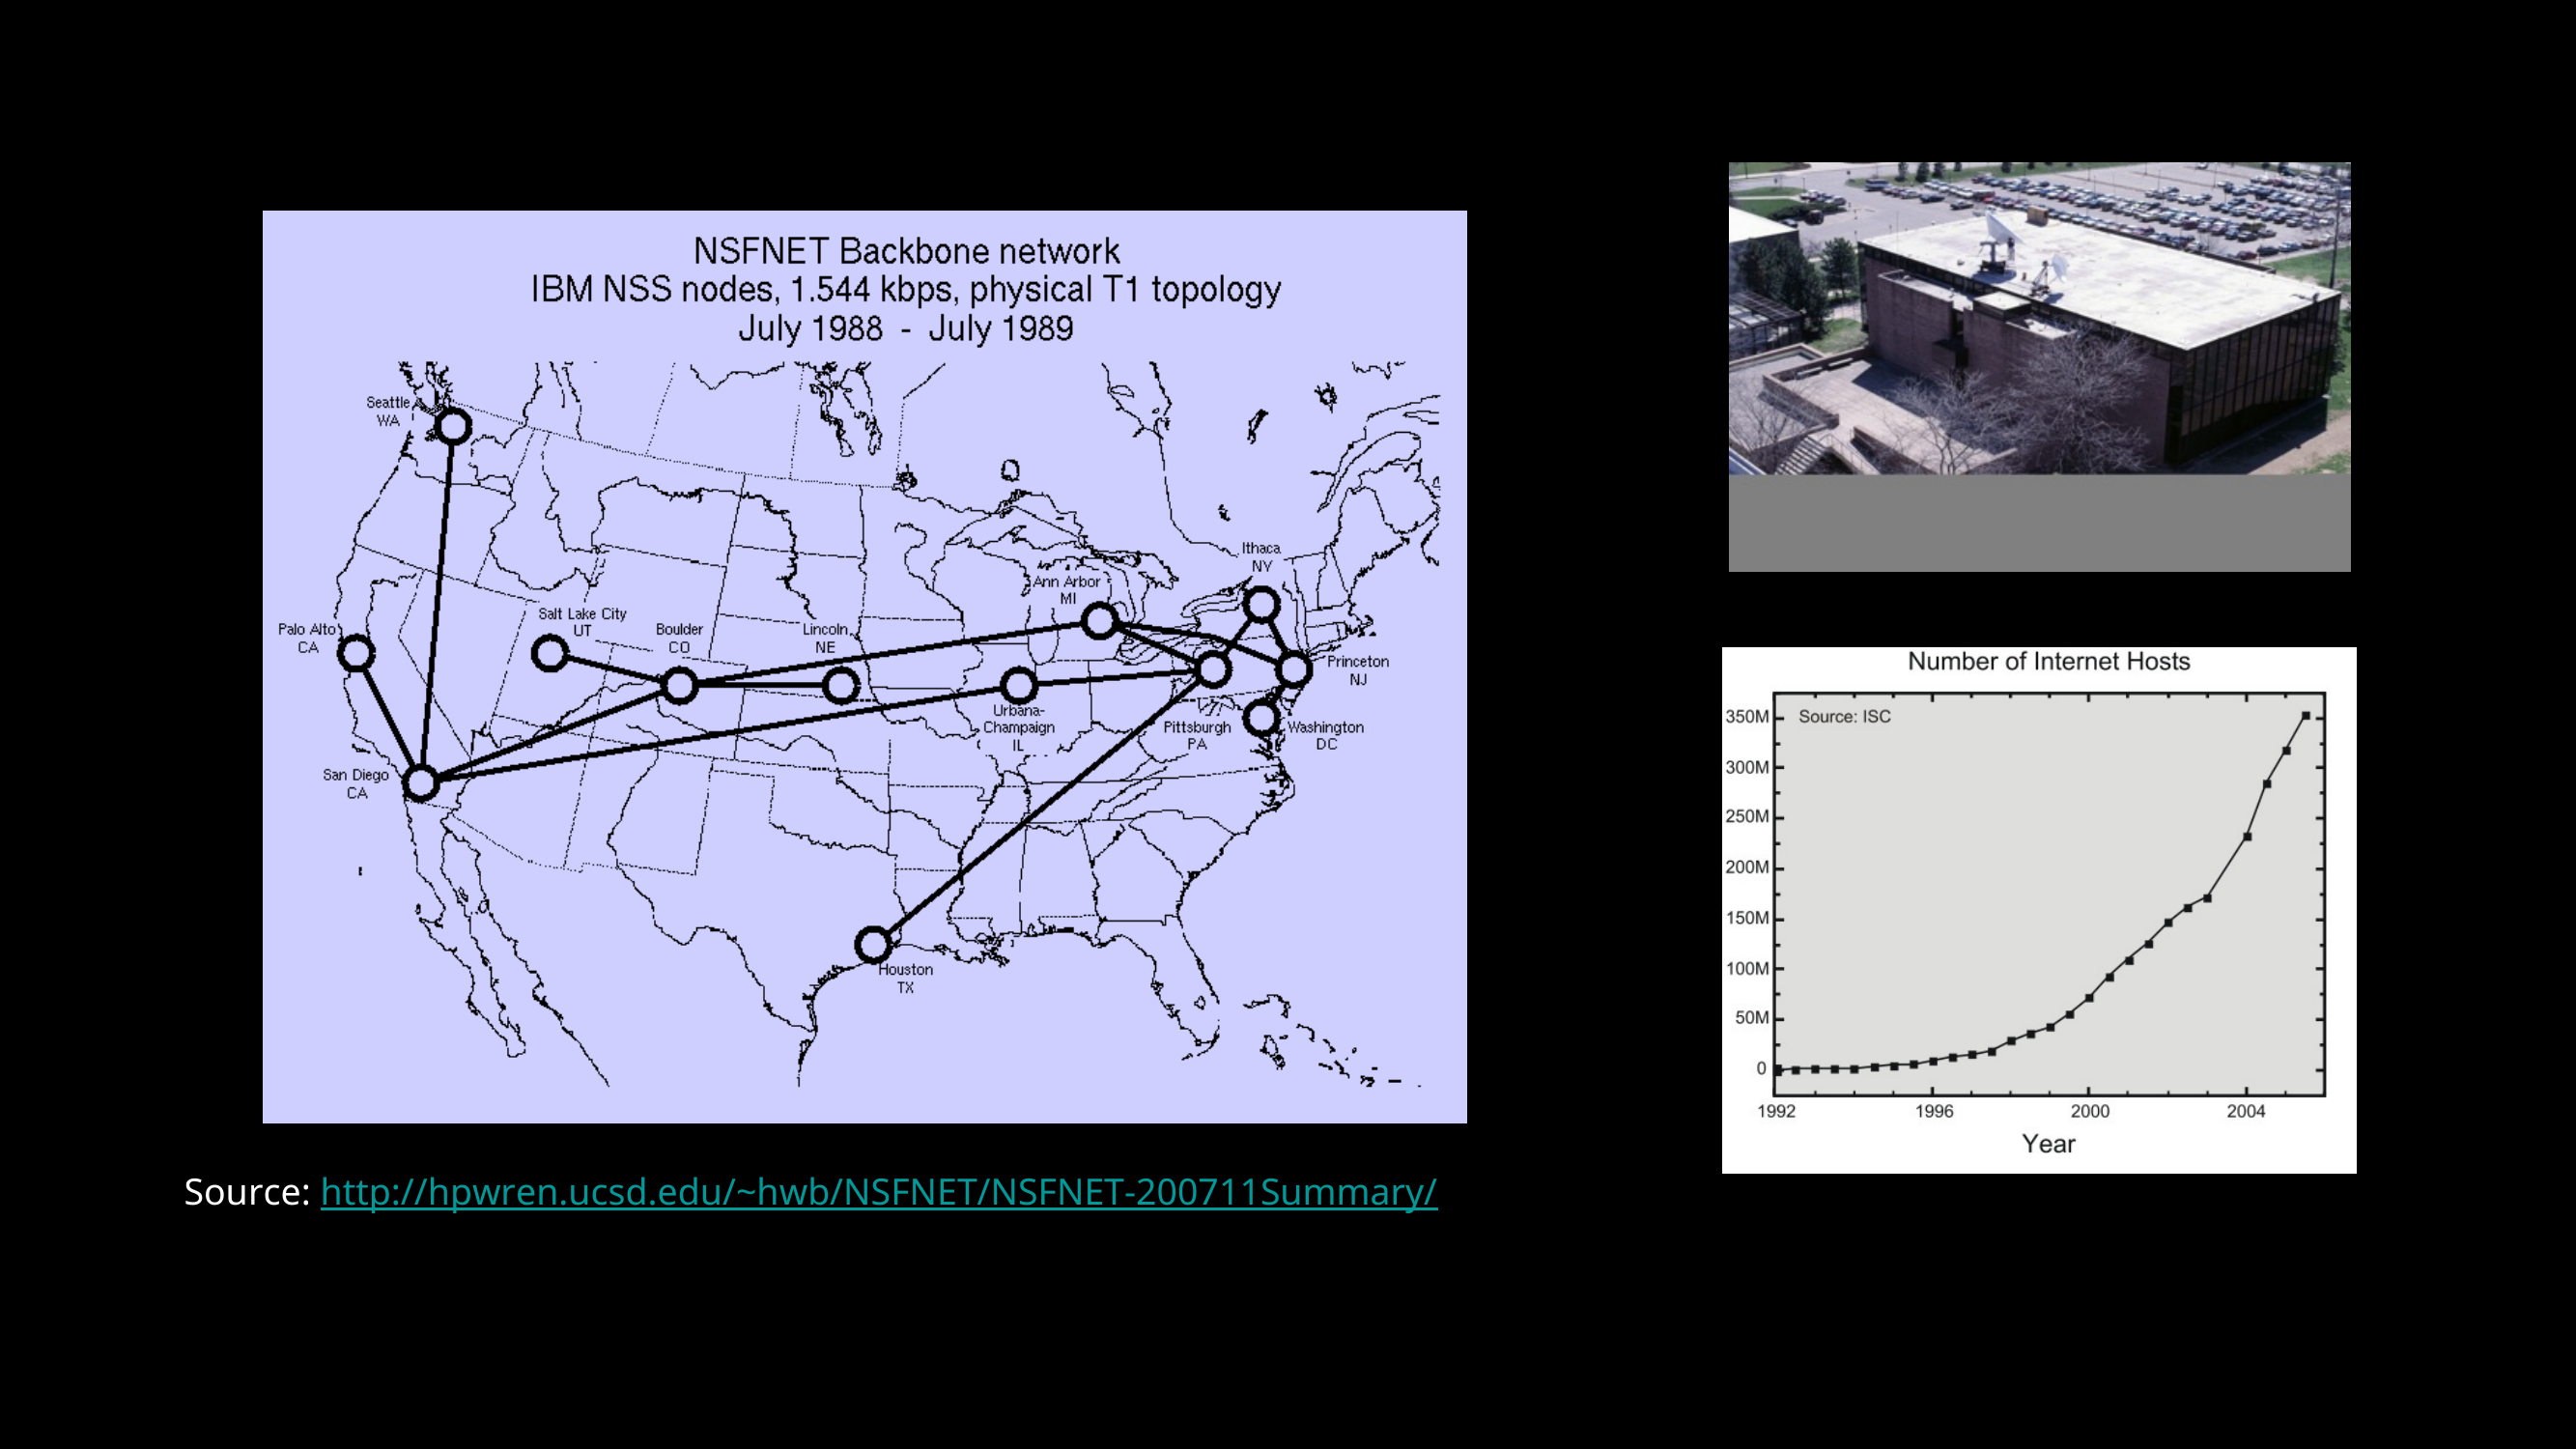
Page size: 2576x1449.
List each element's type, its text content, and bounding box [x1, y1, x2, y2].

text_box Source: http://hpwren.ucsd.edu/~hwb/NSFNET/NSFNET-200711Summary/ [184, 1168, 1439, 1218]
picture [1722, 647, 2357, 1174]
picture [1729, 162, 2351, 572]
picture [263, 211, 1467, 1123]
